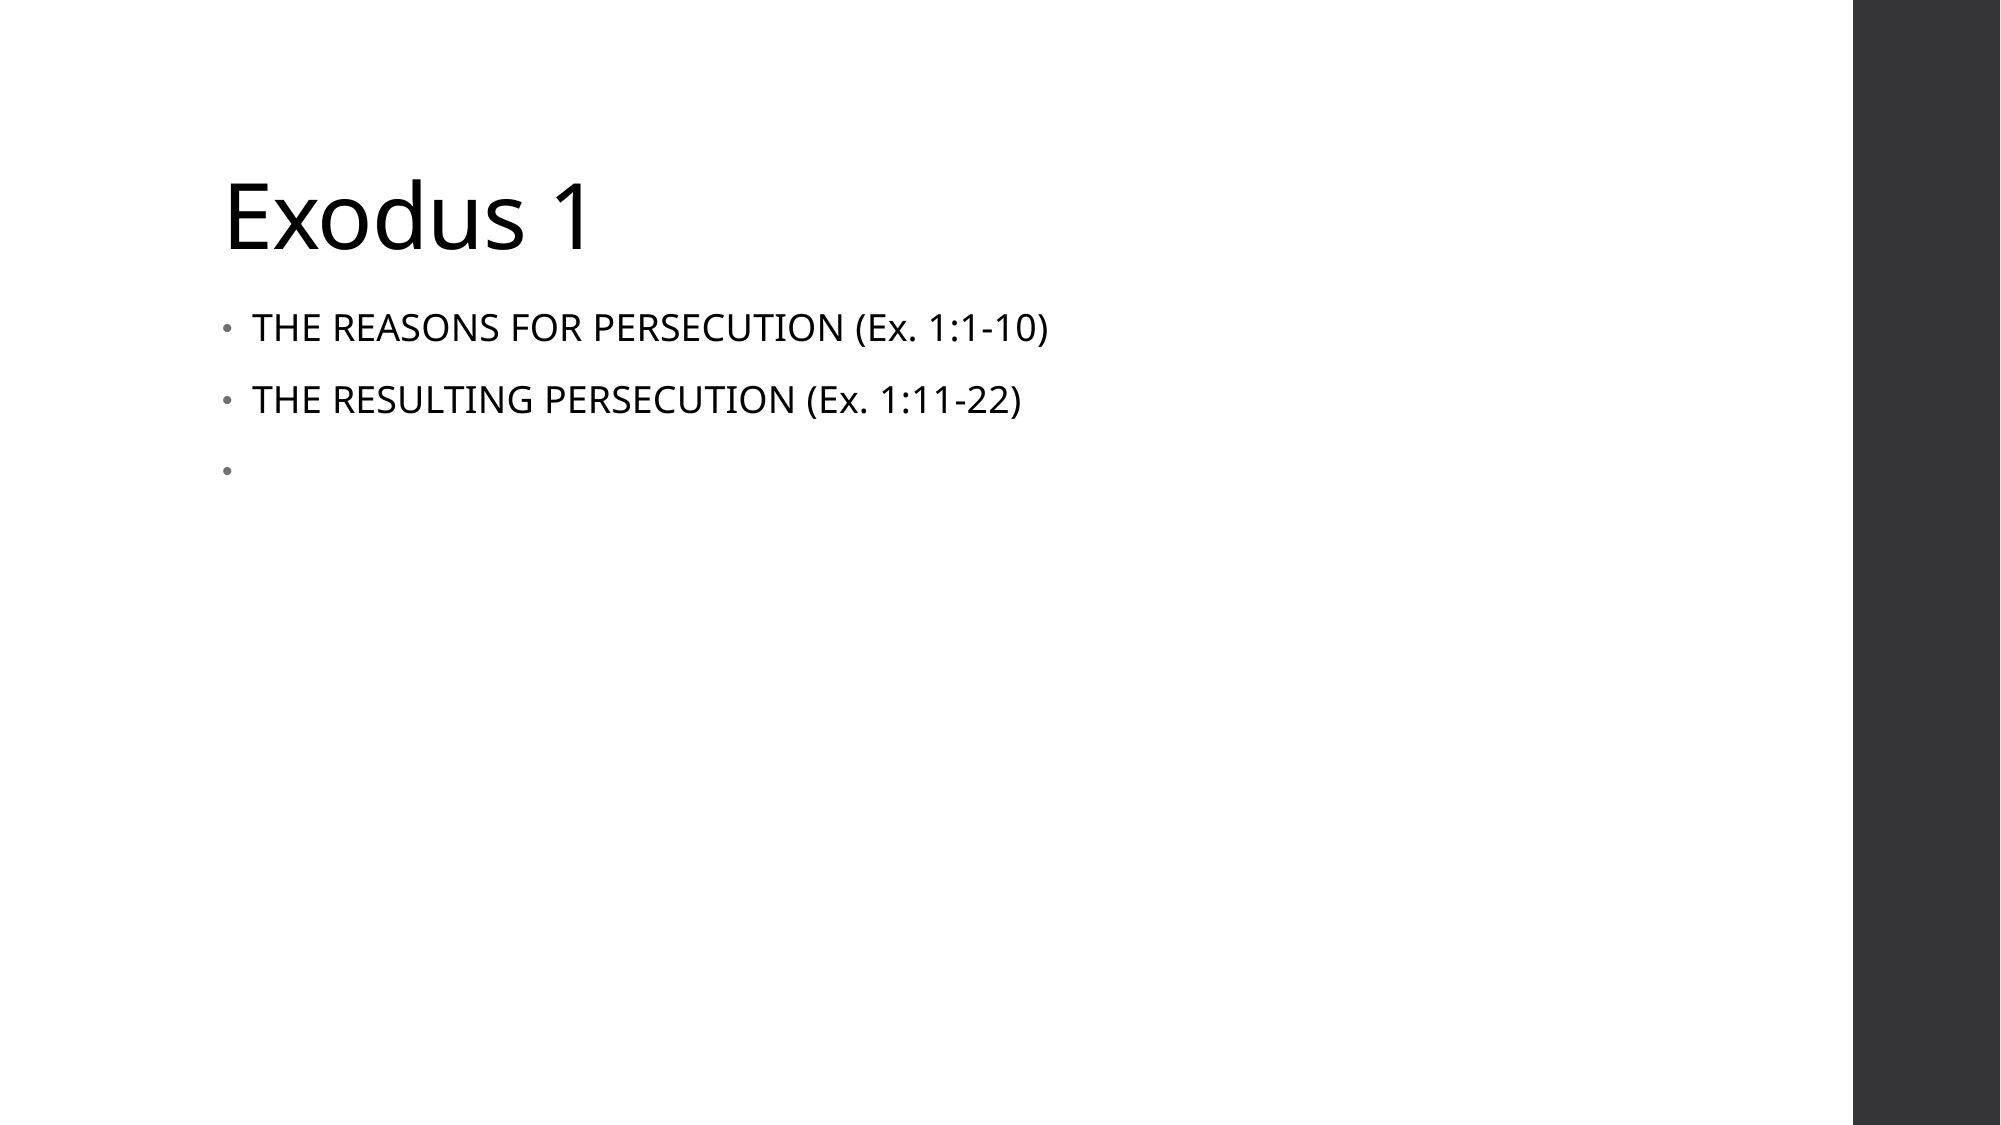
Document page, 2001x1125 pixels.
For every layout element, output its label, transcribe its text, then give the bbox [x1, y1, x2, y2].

list THE REASONS FOR PERSECUTION (Ex. 1:1-10) THE RESULTING PERSECUTION (Ex. 1:11-22) [206, 299, 1617, 1014]
title Exodus 1 [206, 60, 1797, 278]
